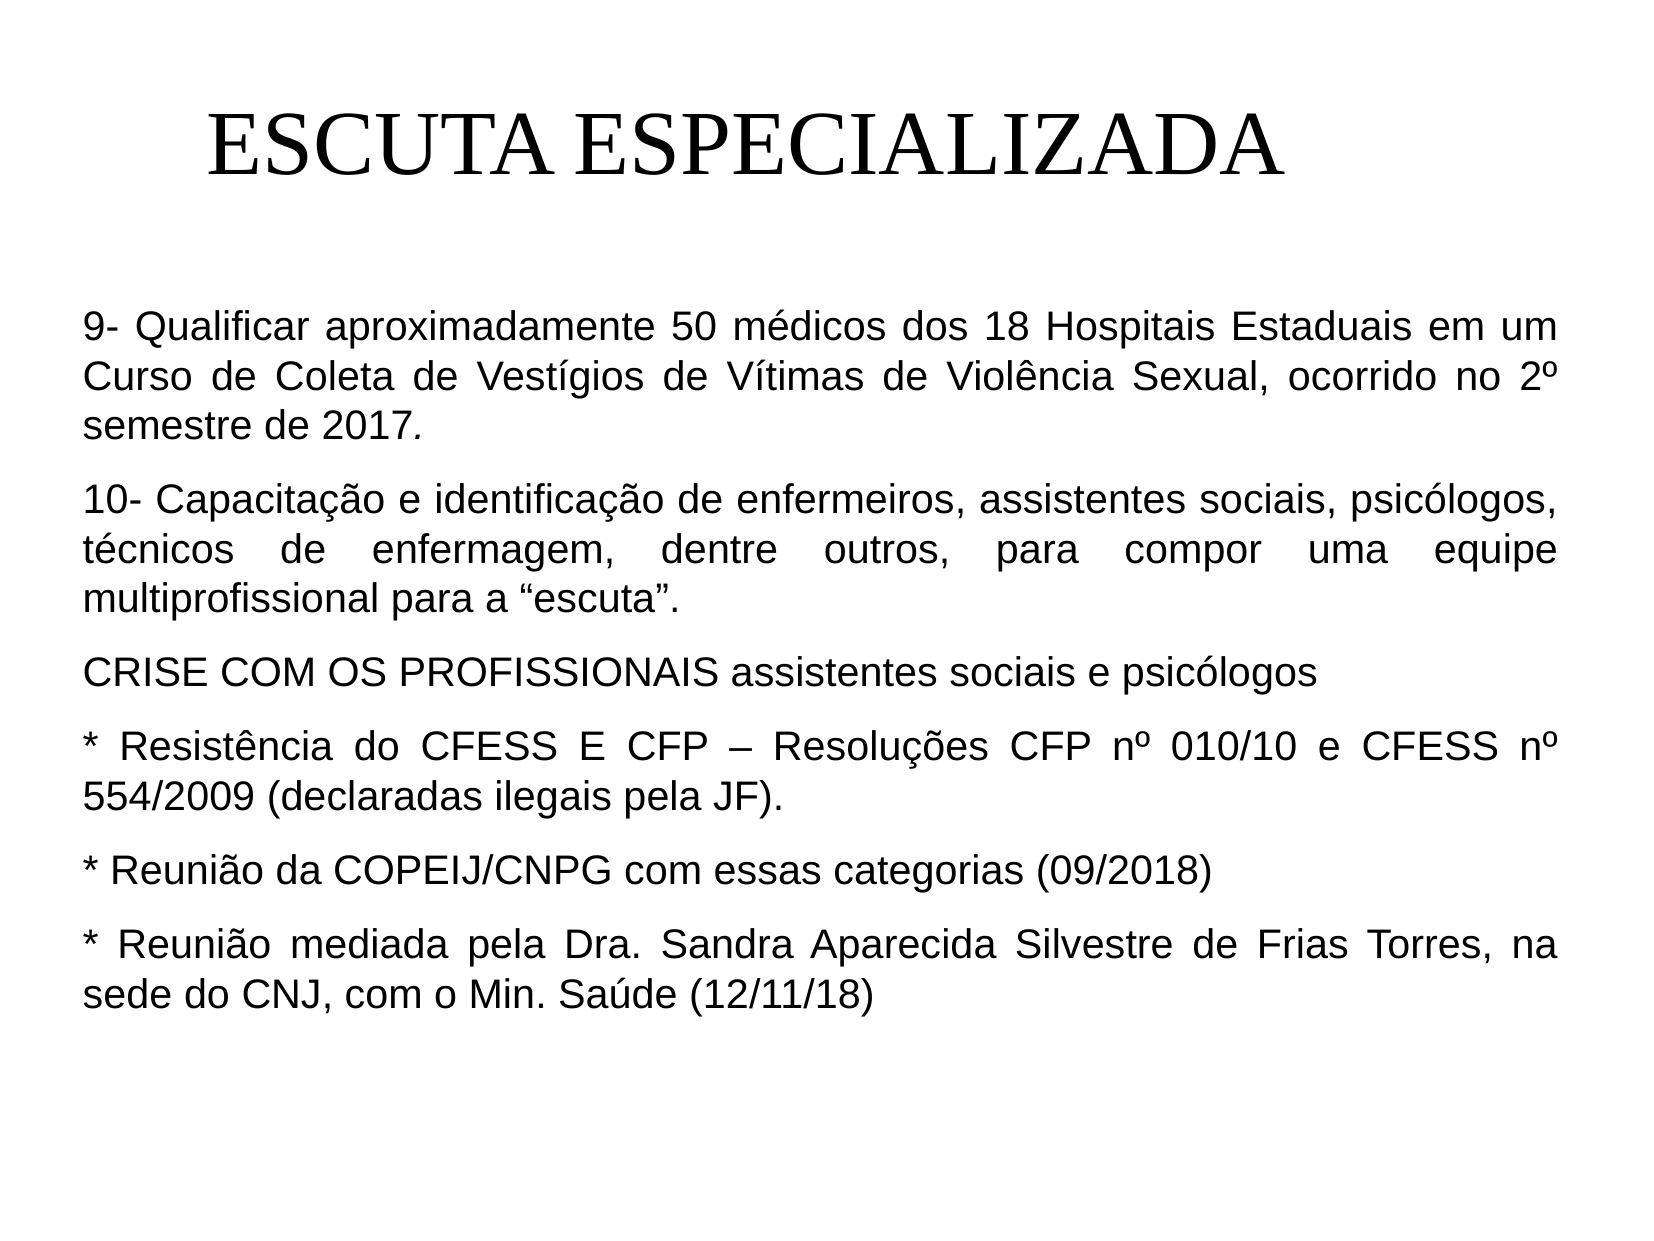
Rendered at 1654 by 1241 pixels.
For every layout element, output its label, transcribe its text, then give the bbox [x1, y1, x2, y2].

title ESCUTA ESPECIALIZADA [82, 47, 1412, 229]
list 9- Qualificar aproximadamente 50 médicos dos 18 Hospitais Estaduais em um Curso de Coleta de Vestígios de Vítimas de Violência Sexual, ocorrido no 2º semestre de 2017. 10- Capacitação e identificação de enfermeiros, assistentes sociais, psicólogos, técnicos de enfermagem, dentre outros, para compor uma equipe multiprofissional para a “escuta”. CRISE COM OS PROFISSIONAIS assistentes sociais e psicólogos * Resistência do CFESS E CFP – Resoluções CFP nº 010/10 e CFESS nº 554/2009 (declaradas ilegais pela JF). * Reunião da COPEIJ/CNPG com essas categorias (09/2018) * Reunião mediada pela Dra. Sandra Aparecida Silvestre de Frias Torres, na sede do CNJ, com o Min. Saúde (12/11/18) [82, 299, 1571, 1019]
